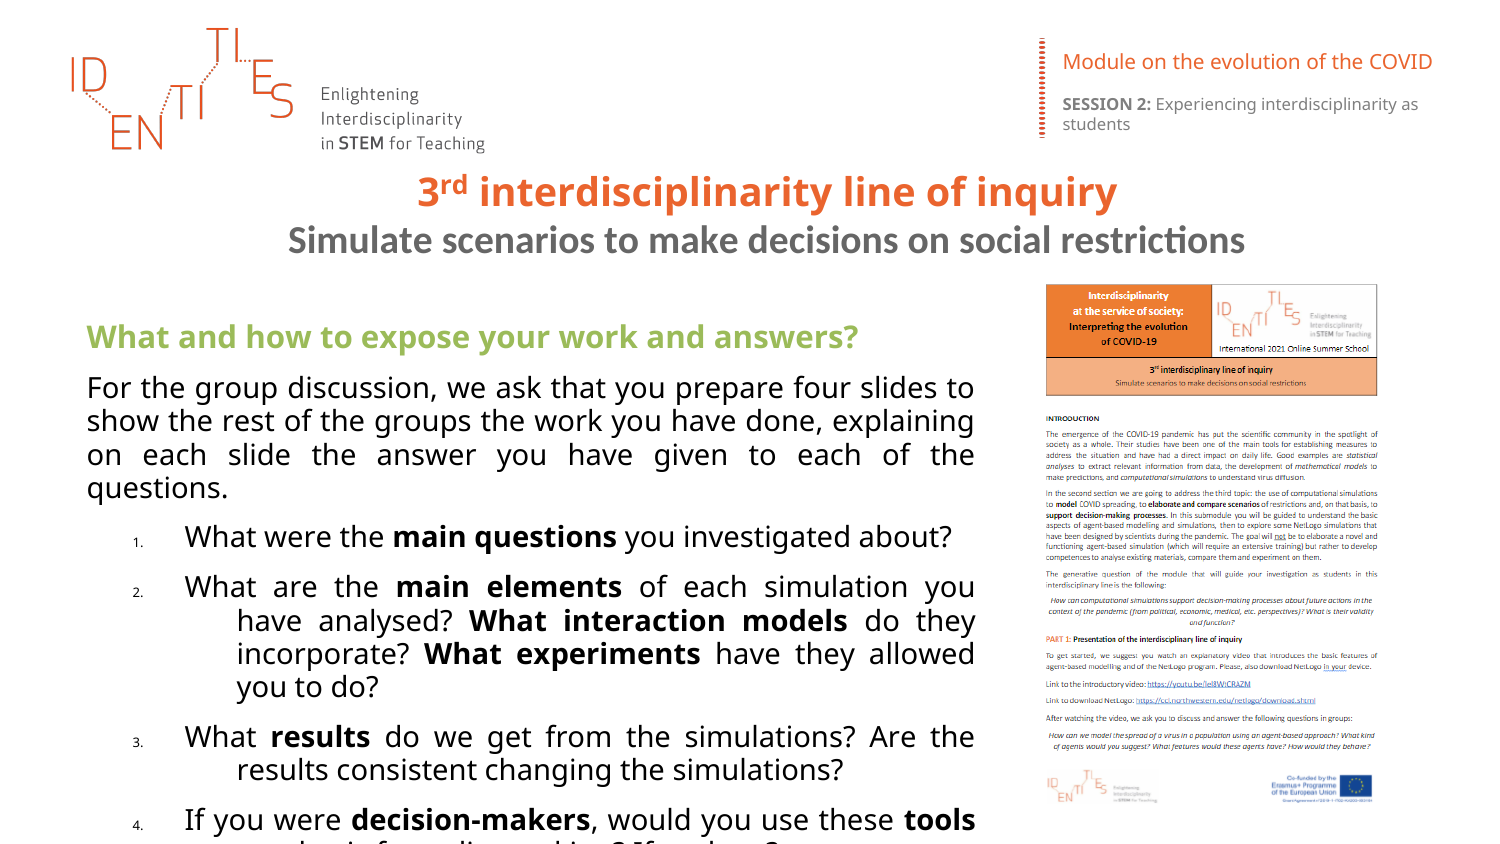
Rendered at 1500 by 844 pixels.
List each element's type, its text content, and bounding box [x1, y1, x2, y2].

text_box Module on the evolution of the COVID SESSION 2: Experiencing interdisciplinarity as students [1047, 41, 1500, 135]
title 3rd interdisciplinarity line of inquiry Simulate scenarios to make decisions on social restrictions [107, 103, 1428, 326]
picture [71, 24, 485, 157]
subtitle What and how to expose your work and answers? For the group discussion, we ask that you prepare four slides to show the rest of the groups the work you have done, explaining on each slide the answer you have given to each of the questions. What were the main questions you investigated about? What are the main elements of each simulation you have analysed? What interaction models do they incorporate? What experiments have they allowed you to do? What results do we get from the simulations? Are the results consistent changing the simulations? If you were decision-makers, would you use these tools as a basis for policy making? If so, how? [71, 312, 991, 834]
picture [1039, 38, 1048, 103]
picture [1024, 326, 1394, 823]
